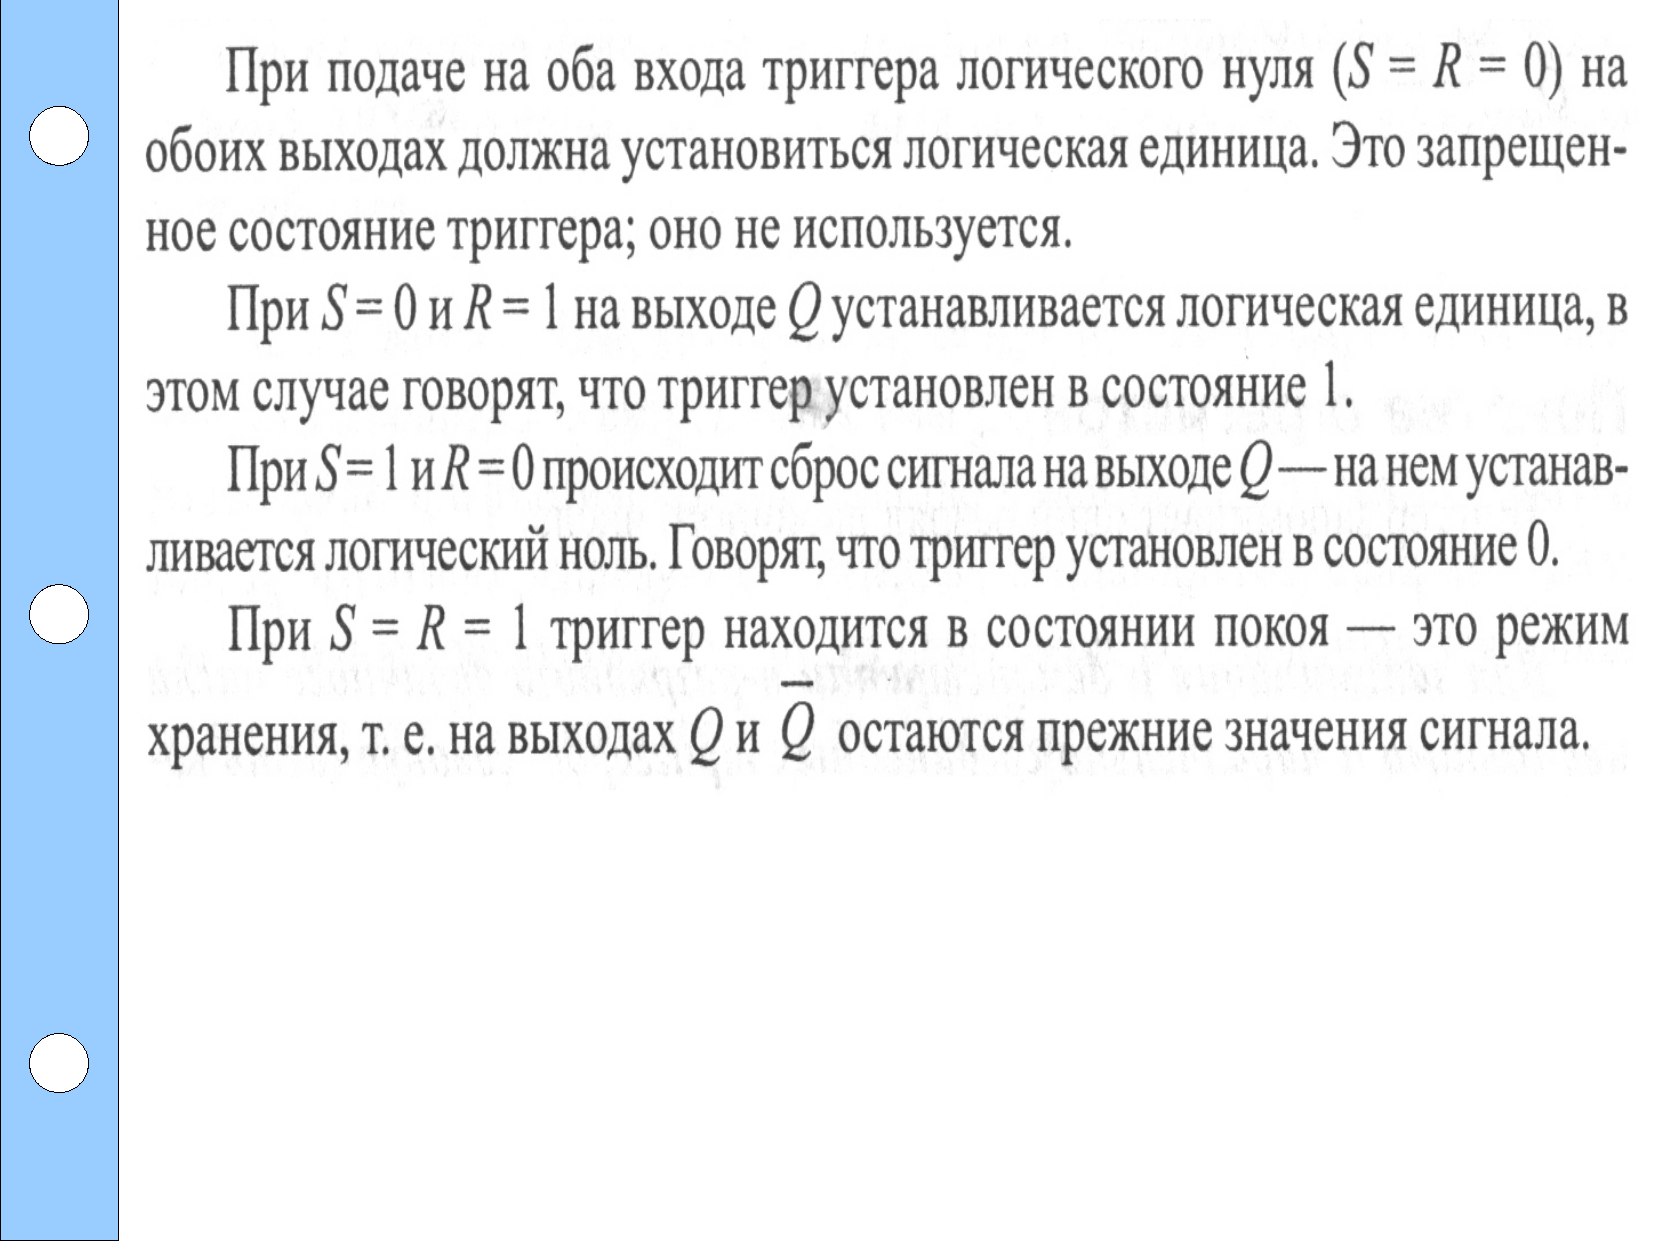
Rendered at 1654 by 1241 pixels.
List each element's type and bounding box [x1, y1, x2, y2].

text_box [0, 0, 119, 1241]
picture [130, 19, 1654, 798]
